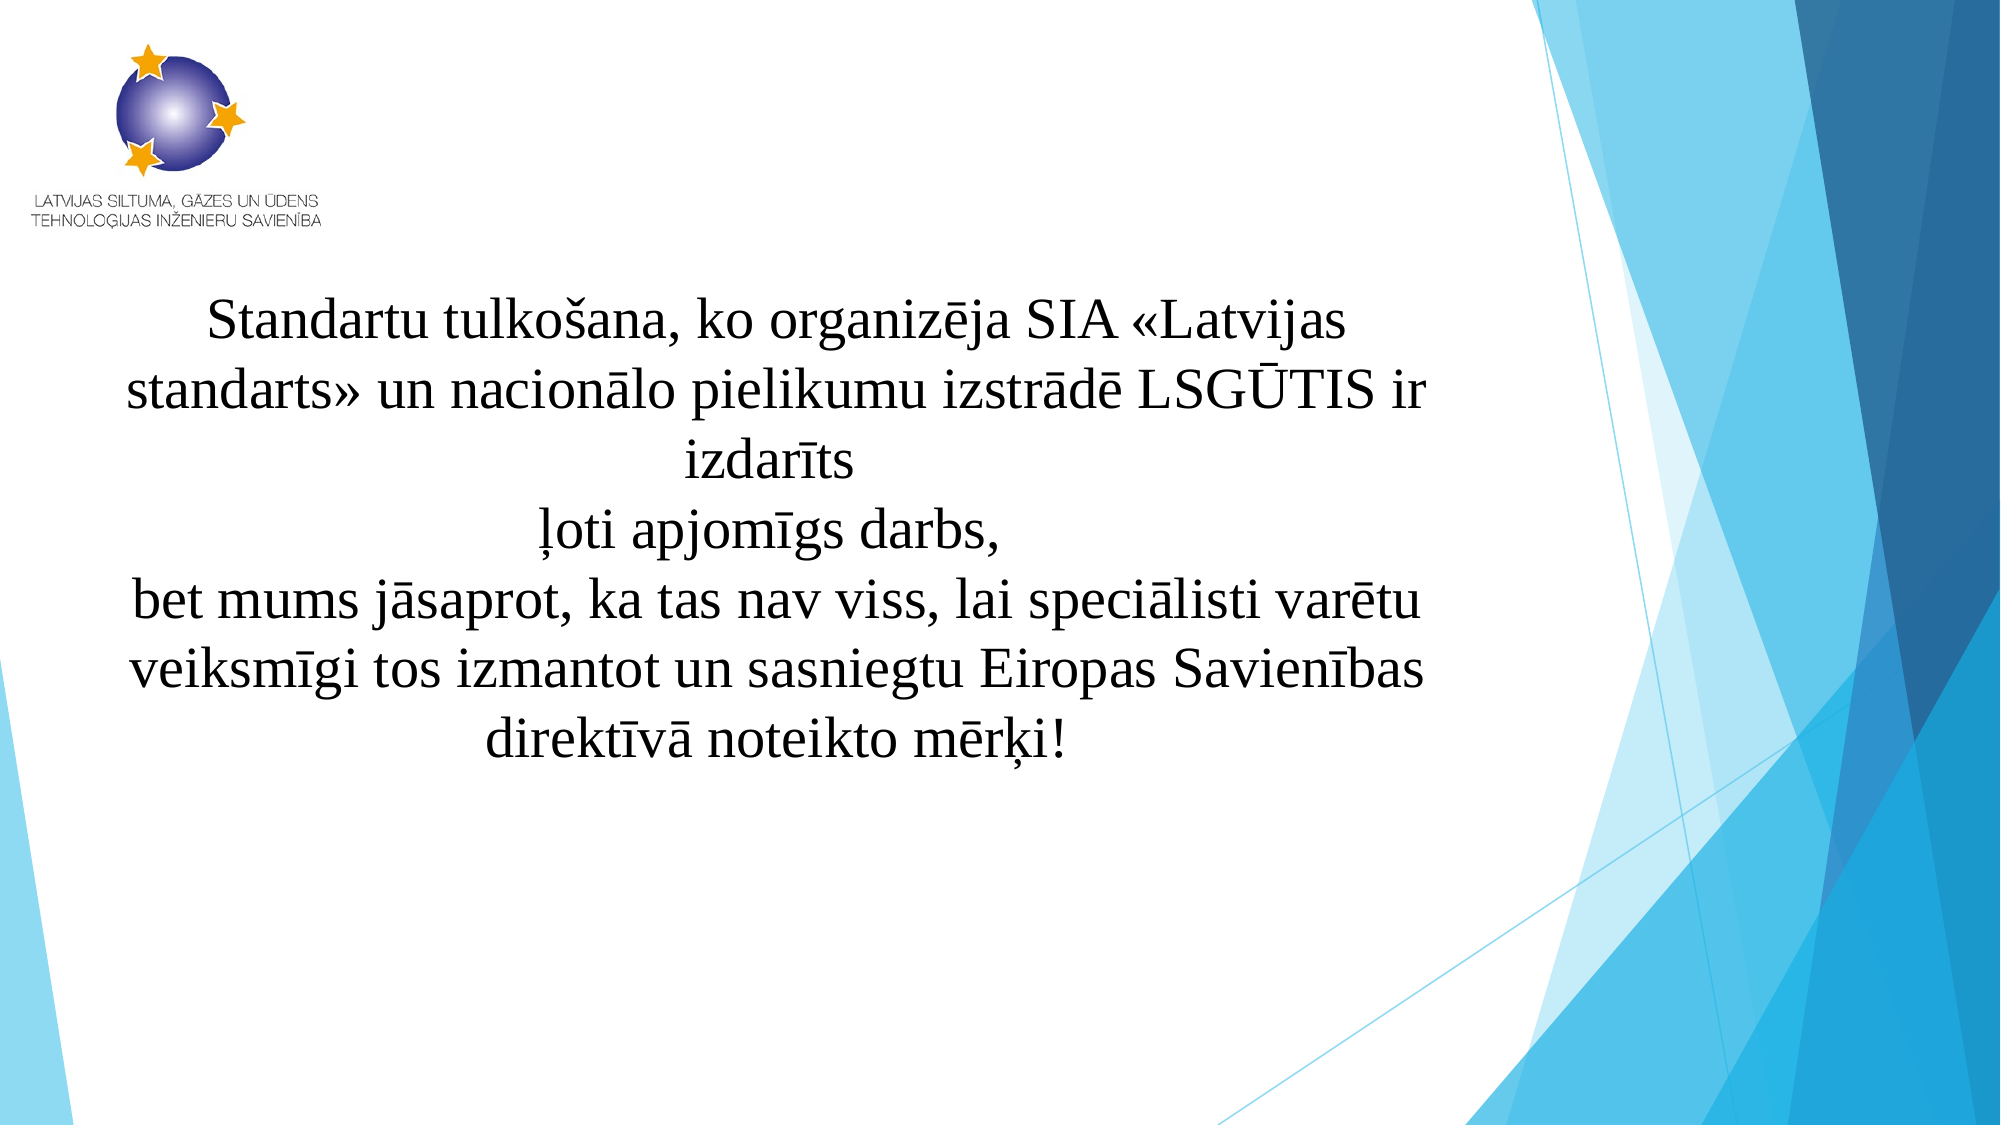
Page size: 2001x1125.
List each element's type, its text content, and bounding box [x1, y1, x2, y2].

list Standartu tulkošana, ko organizēja SIA «Latvijas standarts» un nacionālo pielikumu izstrādē LSGŪTIS ir izdarīts ļoti apjomīgs darbs, bet mums jāsaprot, ka tas nav viss, lai speciālisti varētu veiksmīgi tos izmantot un sasniegtu Eiropas Savienības direktīvā noteikto mērķi! [111, 272, 1522, 992]
picture [31, 39, 321, 229]
